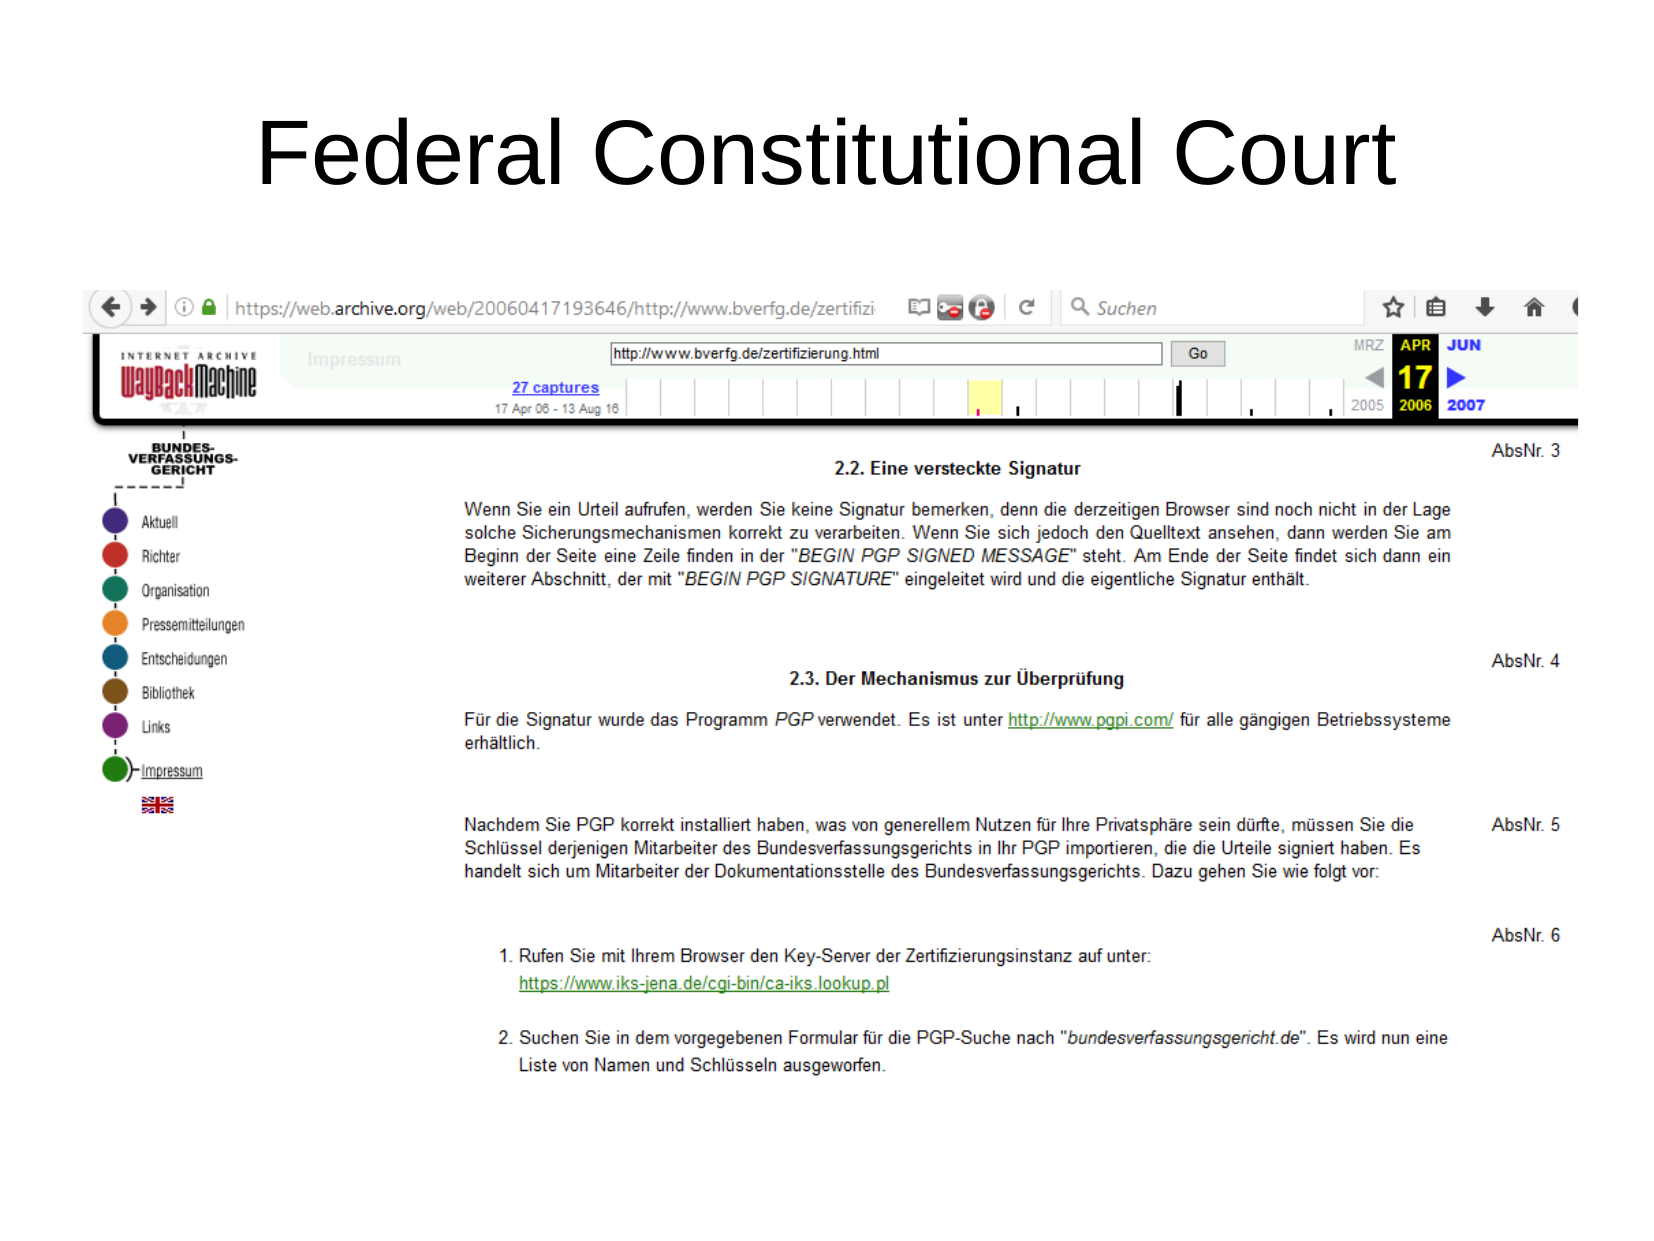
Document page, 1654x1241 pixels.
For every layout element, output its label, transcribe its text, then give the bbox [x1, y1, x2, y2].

picture [82, 290, 1579, 1087]
title Federal Constitutional Court [82, 49, 1571, 257]
